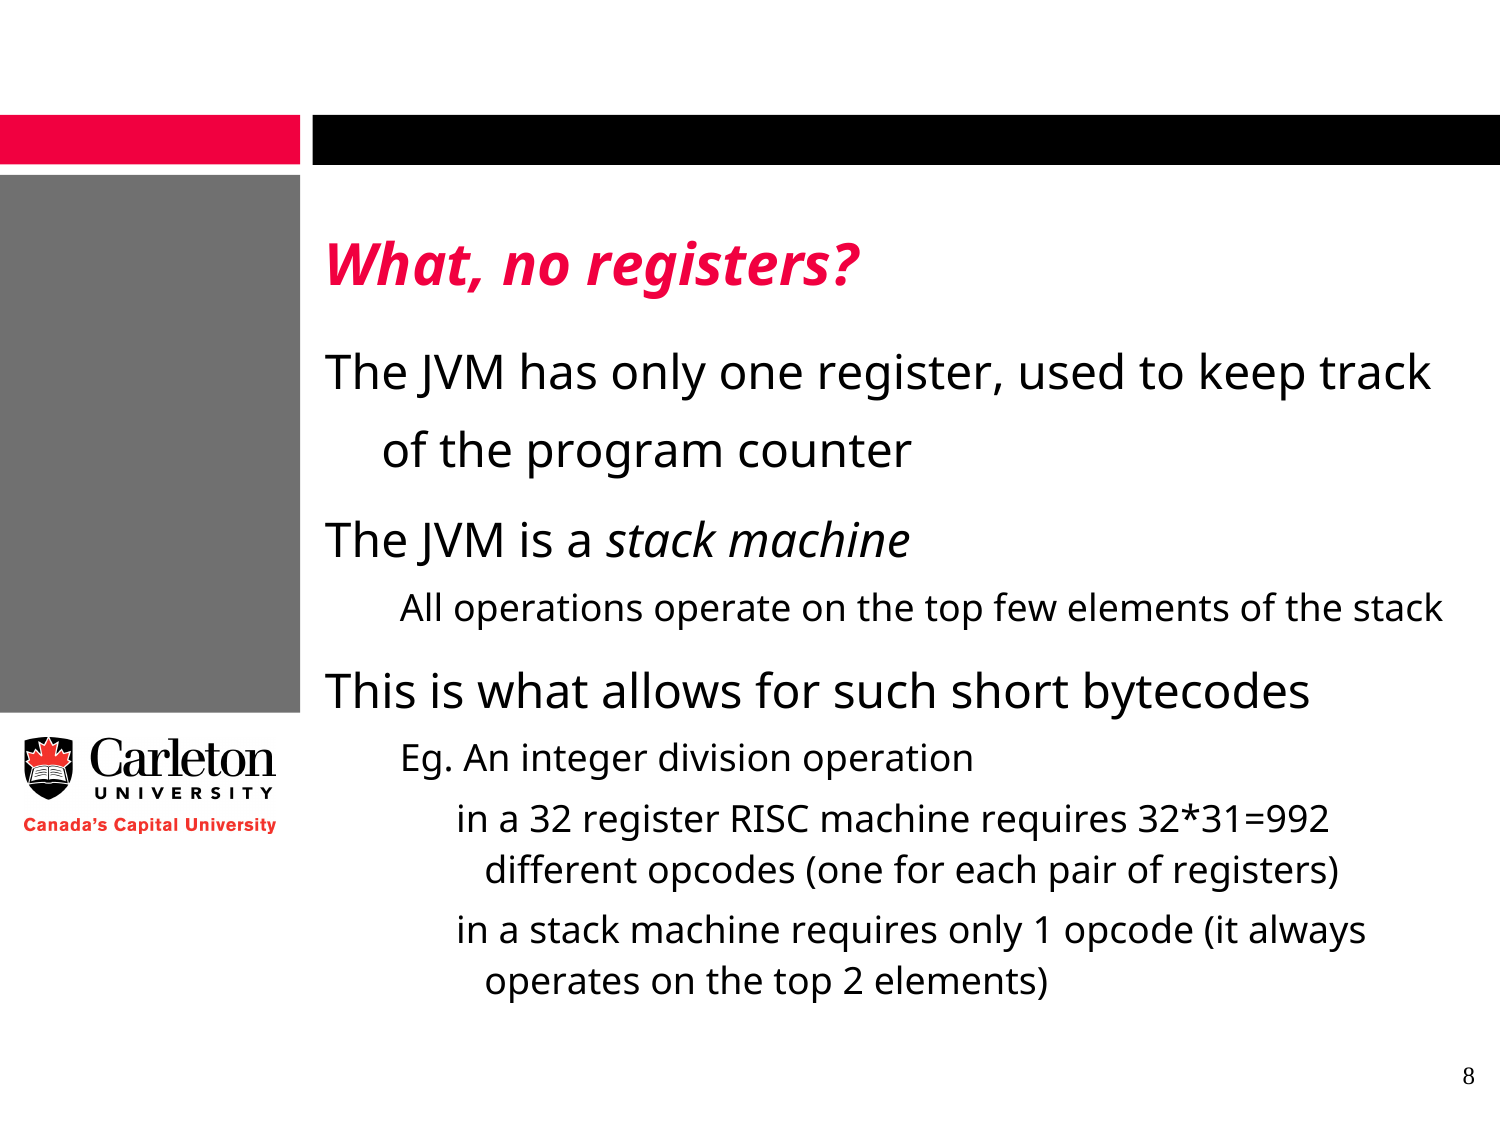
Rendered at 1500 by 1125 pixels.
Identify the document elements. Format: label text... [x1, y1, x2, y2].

title What, no registers? [324, 194, 1450, 324]
picture [24, 737, 276, 834]
list The JVM has only one register, used to keep track of the program counter The JVM is a stack machine All operations operate on the top few elements of the stack This is what allows for such short bytecodes Eg. An integer division operation in a 32 register RISC machine requires 32*31=992 different opcodes (one for each pair of registers) in a stack machine requires only 1 opcode (it always operates on the top 2 elements) [324, 324, 1450, 1036]
